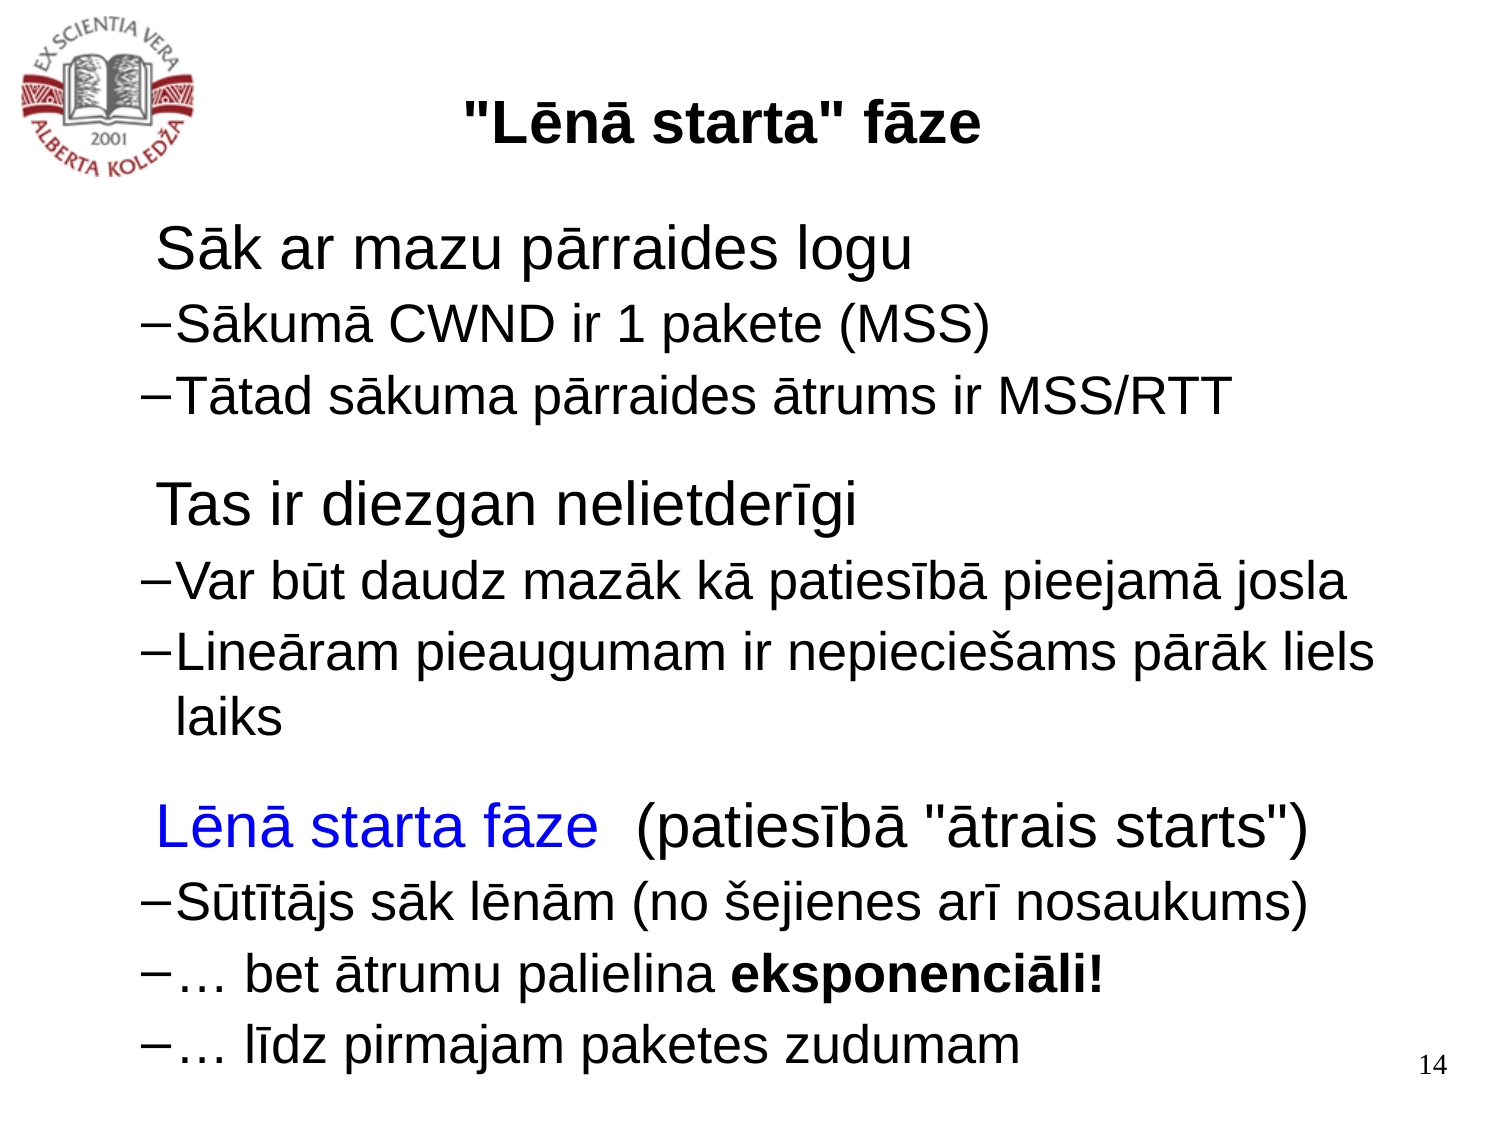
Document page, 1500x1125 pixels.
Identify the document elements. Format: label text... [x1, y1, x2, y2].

title "Lēnā starta" fāze [50, 62, 1374, 175]
picture [21, 16, 194, 177]
list Sāk ar mazu pārraides logu Sākumā CWND ir 1 pakete (MSS) Tātad sākuma pārraides ātrums ir MSS/RTT Tas ir diezgan nelietderīgi Var būt daudz mazāk kā patiesībā pieejamā josla Lineāram pieaugumam ir nepieciešams pārāk liels laiks Lēnā starta fāze (patiesībā "ātrais starts") Sūtītājs sāk lēnām (no šejienes arī nosaukums) … bet ātrumu palielina eksponenciāli! … līdz pirmajam paketes zudumam [74, 200, 1463, 1101]
